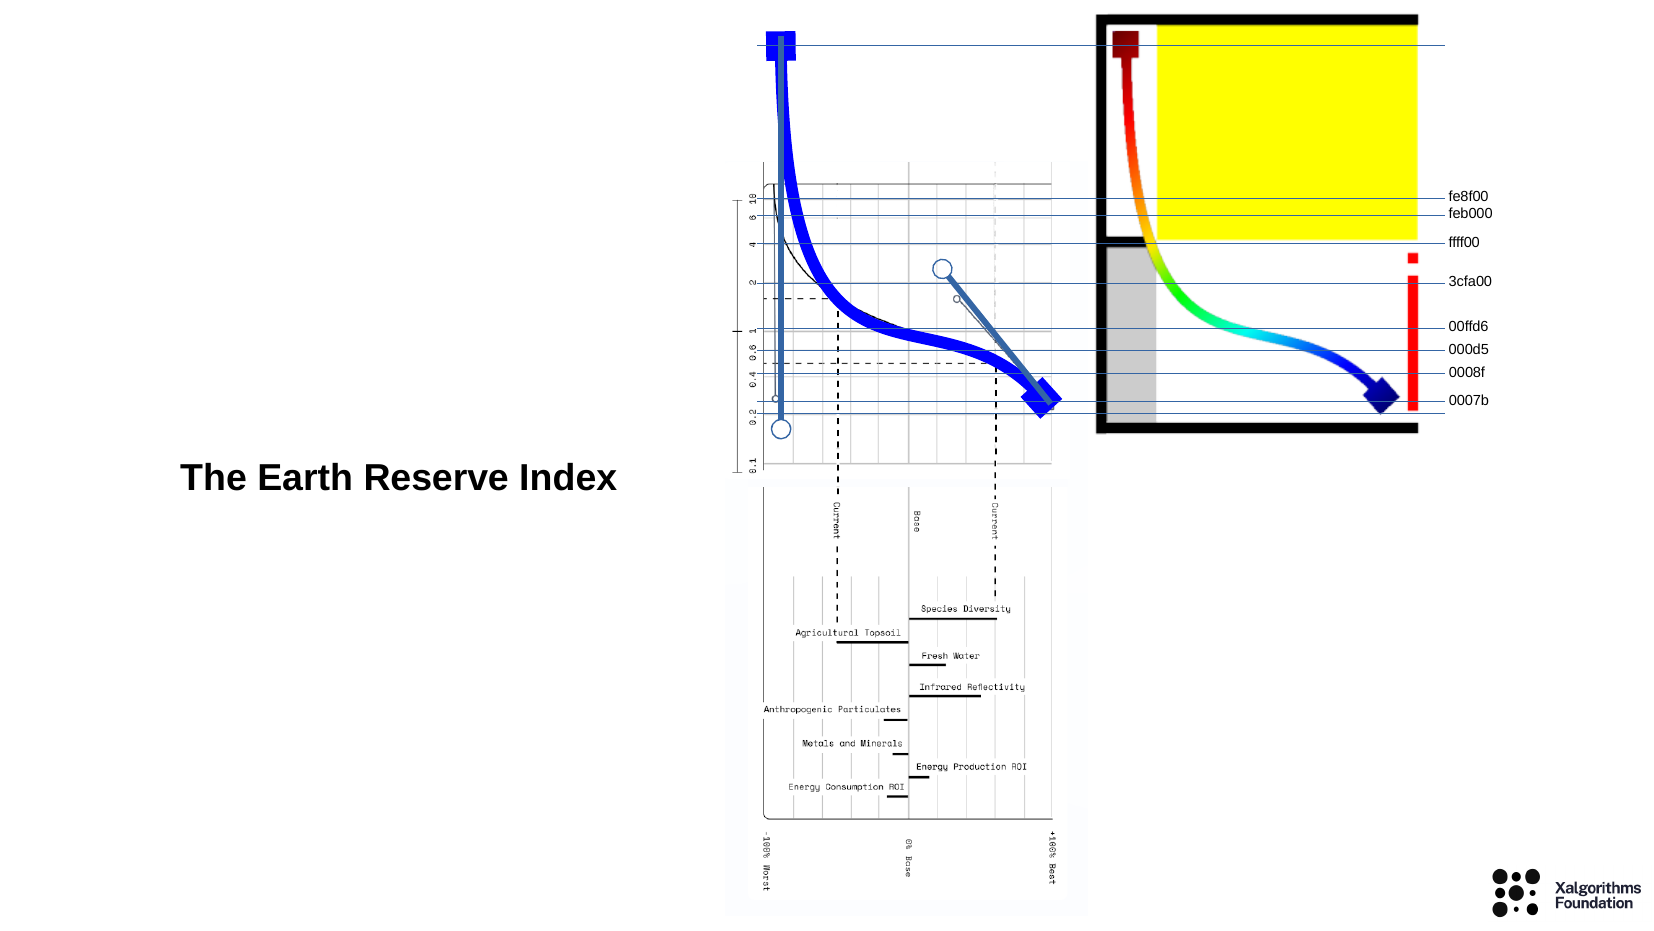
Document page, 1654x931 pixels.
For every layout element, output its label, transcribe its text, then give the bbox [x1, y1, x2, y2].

text_box 00ffd6 [1434, 311, 1512, 334]
picture [1086, 1, 1436, 45]
text_box 0008f [1434, 356, 1504, 384]
picture [1488, 865, 1652, 922]
text_box feb000 [1433, 198, 1512, 246]
picture [1032, 374, 1434, 401]
picture [784, 216, 1433, 243]
text_box 3cfa00 [1433, 266, 1511, 314]
picture [784, 244, 1436, 283]
text_box 000d5 [1434, 334, 1512, 382]
picture [725, 161, 1436, 916]
picture [784, 46, 1436, 198]
picture [784, 329, 1002, 350]
text_box ffff00 [1433, 226, 1503, 258]
text_box The Earth Reserve Index [165, 448, 659, 506]
picture [784, 199, 1433, 215]
text_box 0007b [1434, 384, 1508, 433]
picture [1013, 351, 1434, 373]
picture [784, 351, 1021, 373]
picture [784, 374, 1043, 401]
picture [784, 284, 985, 328]
picture [773, 421, 789, 437]
picture [960, 284, 1434, 328]
picture [934, 261, 951, 277]
text_box fe8f00 [1433, 181, 1512, 198]
picture [784, 402, 1434, 413]
picture [996, 329, 1434, 350]
